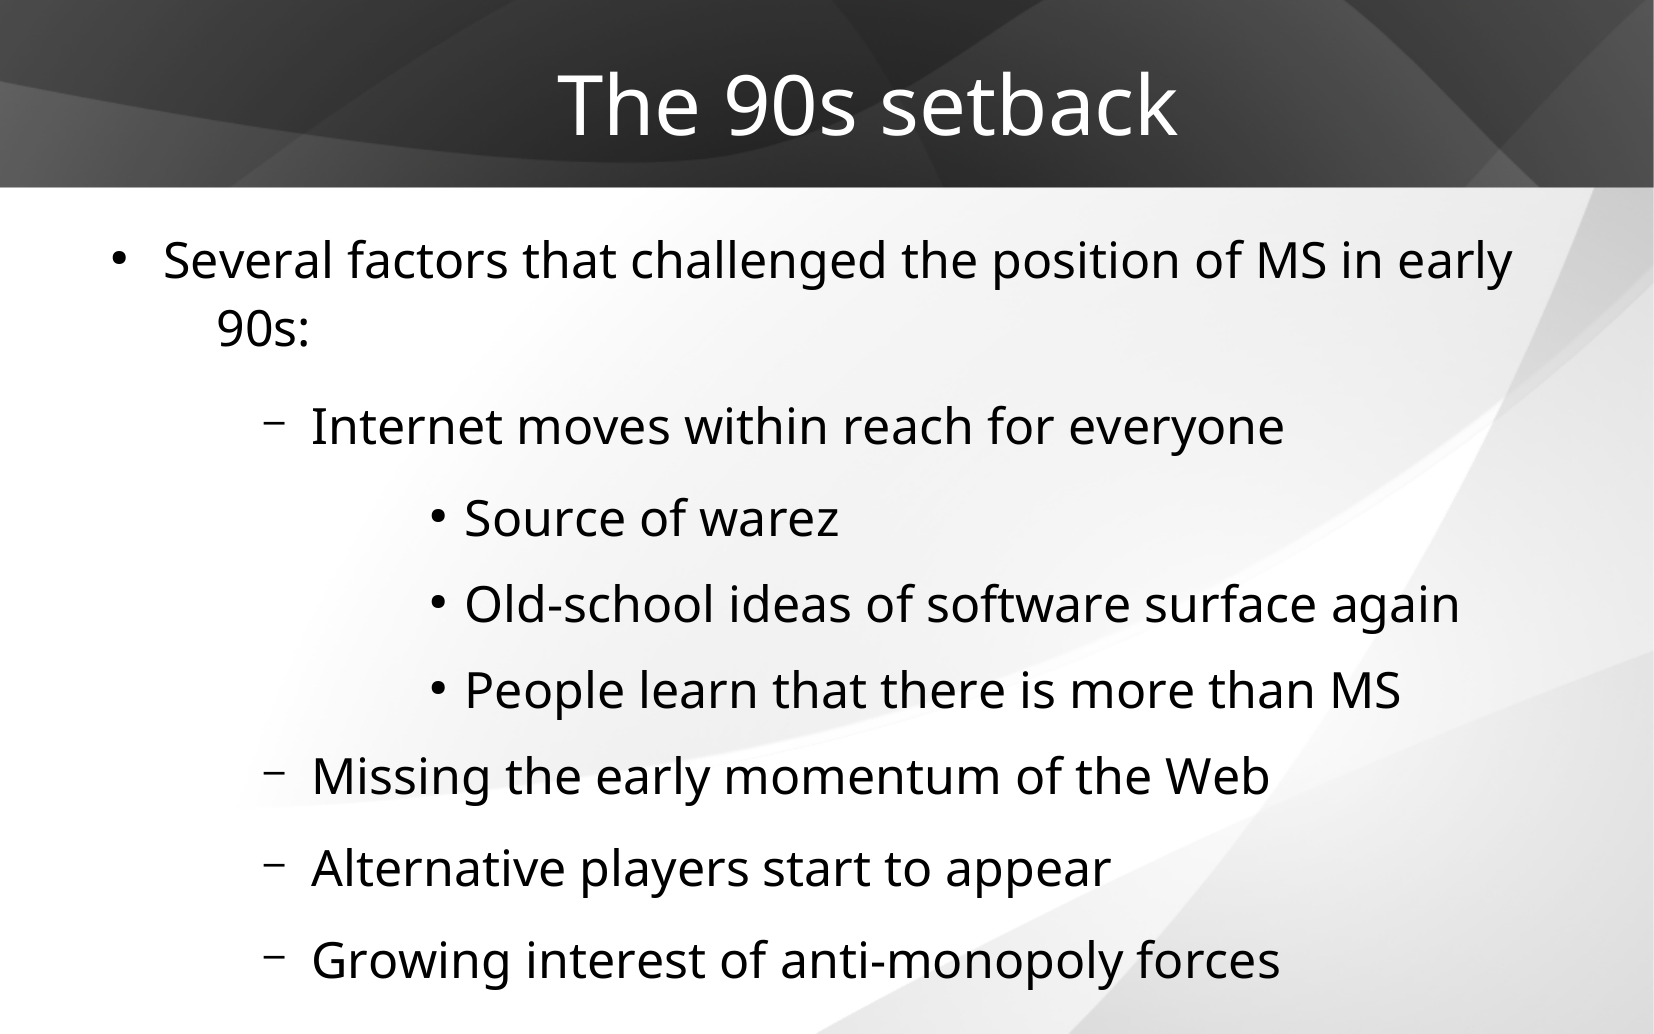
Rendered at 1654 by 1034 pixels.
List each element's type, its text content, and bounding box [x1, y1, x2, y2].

list Several factors that challenged the position of MS in early 90s: Internet moves within reach for everyone Source of warez Old-school ideas of software surface again People learn that there is more than MS Missing the early momentum of the Web Alternative players start to appear Growing interest of anti-monopoly forces [75, 225, 1613, 1013]
title The 90s setback [124, 0, 1613, 208]
picture [0, 0, 1654, 1034]
